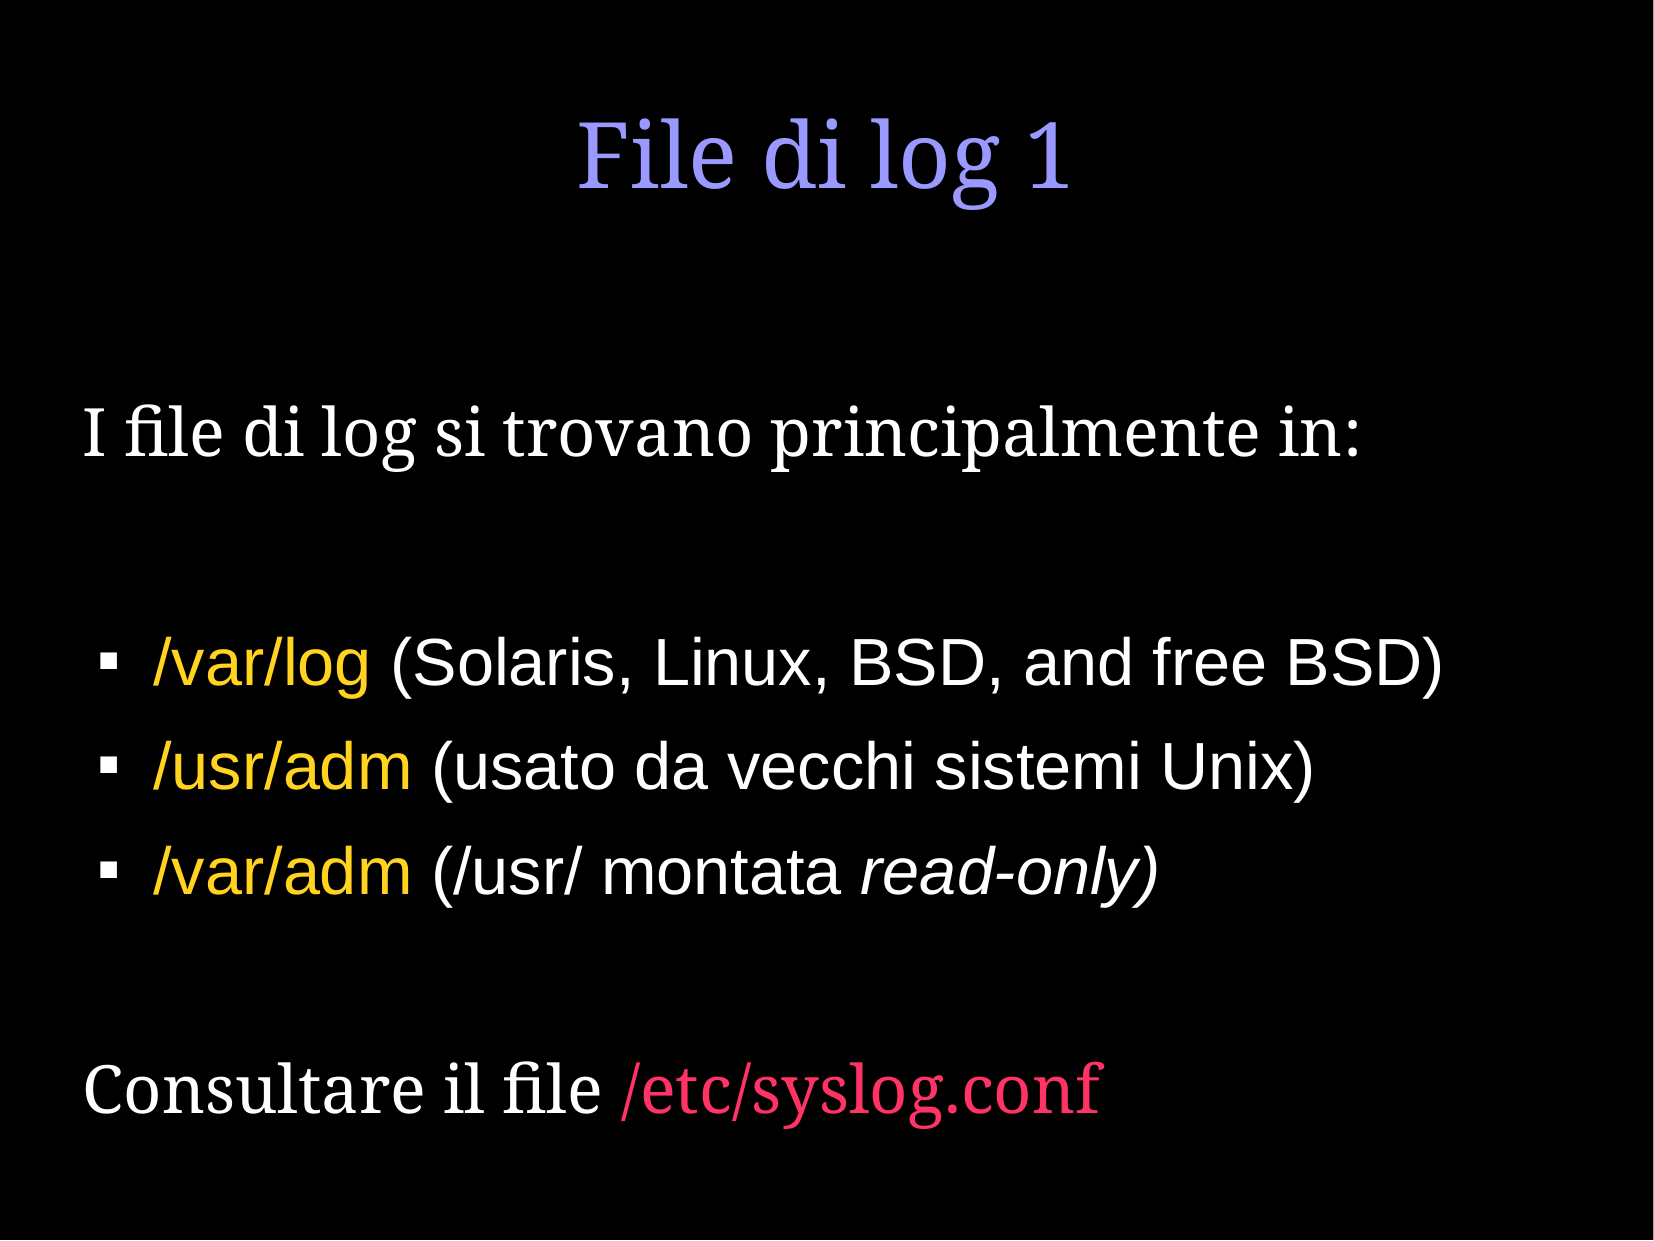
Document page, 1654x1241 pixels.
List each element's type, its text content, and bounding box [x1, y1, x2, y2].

list I file di log si trovano principalmente in: /var/log (Solaris, Linux, BSD, and free BSD) /usr/adm (usato da vecchi sistemi Unix) /var/adm (/usr/ montata read-only) Consultare il file /etc/syslog.conf [82, 384, 1571, 1204]
title File di log 1 [82, 49, 1571, 257]
